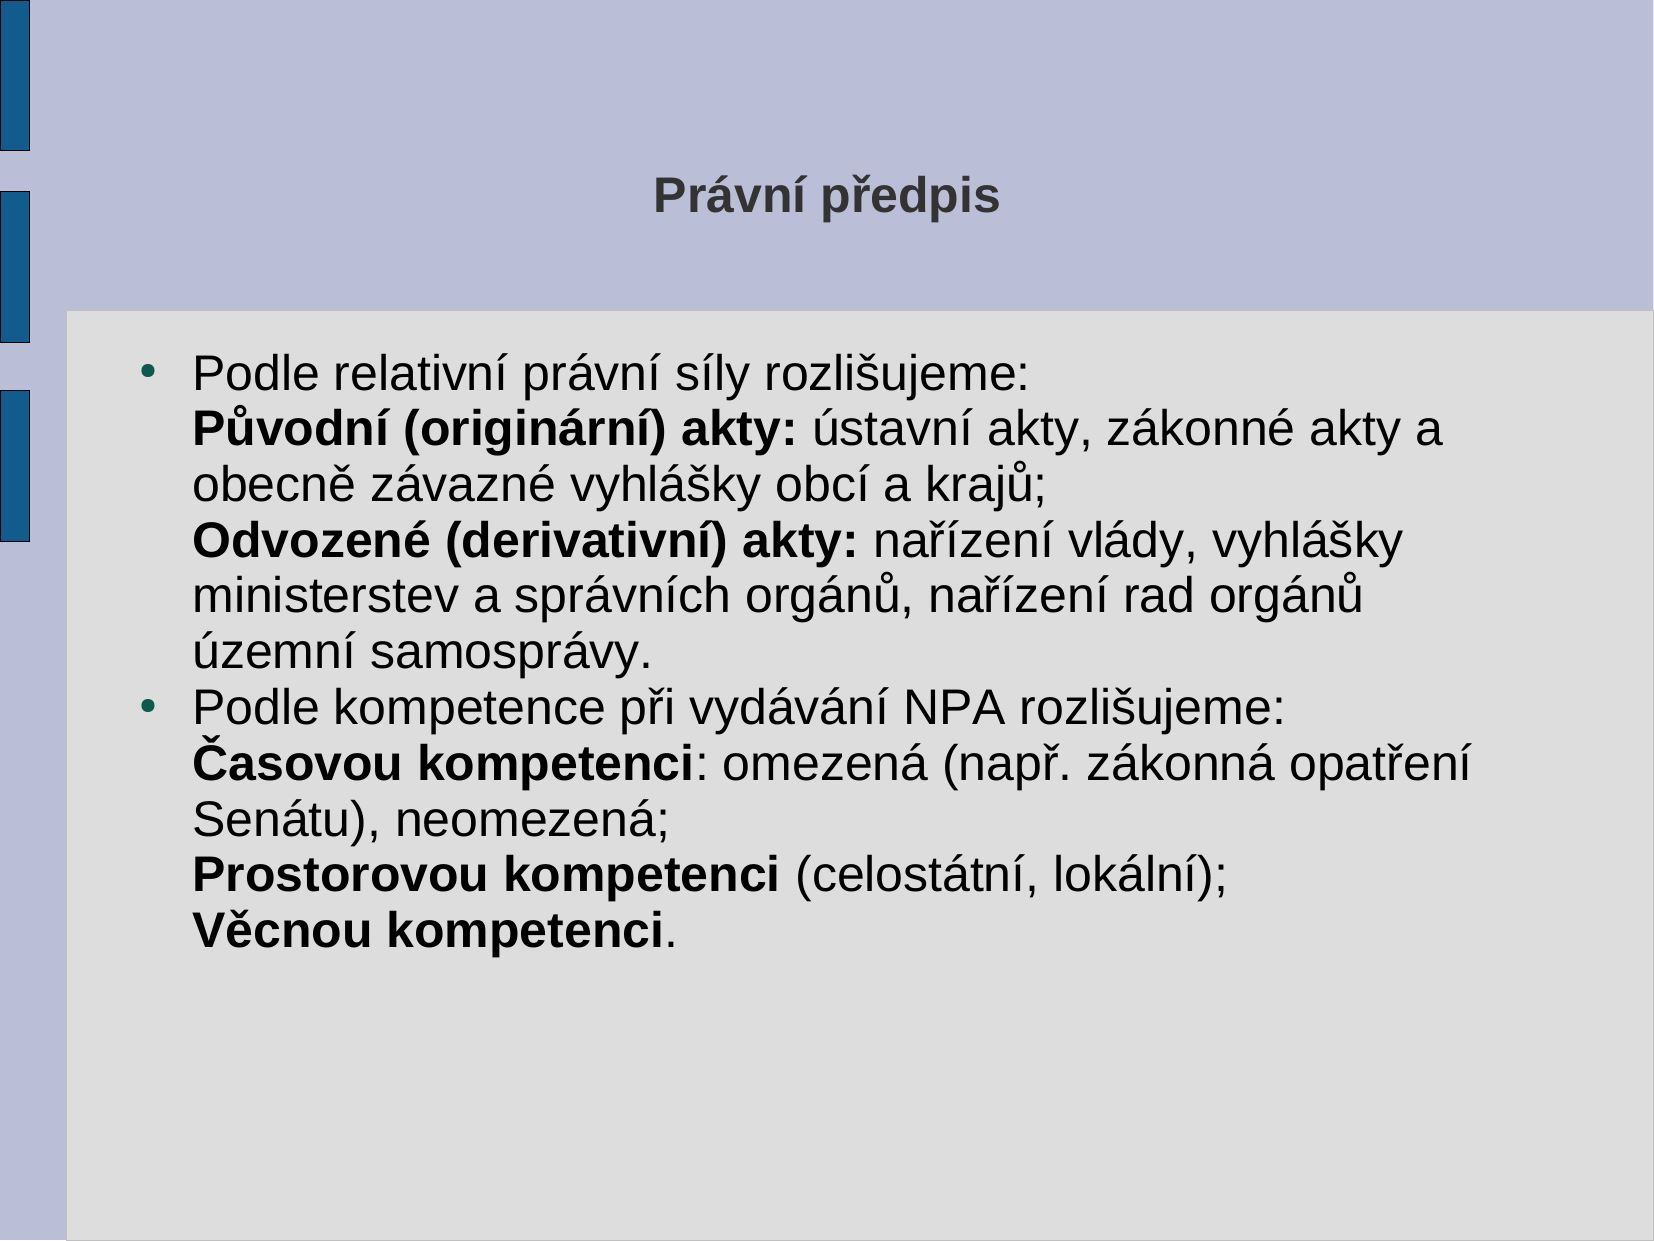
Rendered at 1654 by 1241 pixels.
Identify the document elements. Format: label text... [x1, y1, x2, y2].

list Podle relativní právní síly rozlišujeme: Původní (originární) akty: ústavní akty, zákonné akty a obecně závazné vyhlášky obcí a krajů; Odvozené (derivativní) akty: nařízení vlády, vyhlášky ministerstev a správních orgánů, nařízení rad orgánů územní samosprávy. Podle kompetence při vydávání NPA rozlišujeme: Časovou kompetenci: omezená (např. zákonná opatření Senátu), neomezená; Prostorovou kompetenci (celostátní, lokální); Věcnou kompetenci. [121, 344, 1534, 1127]
title Právní předpis [121, 91, 1534, 299]
